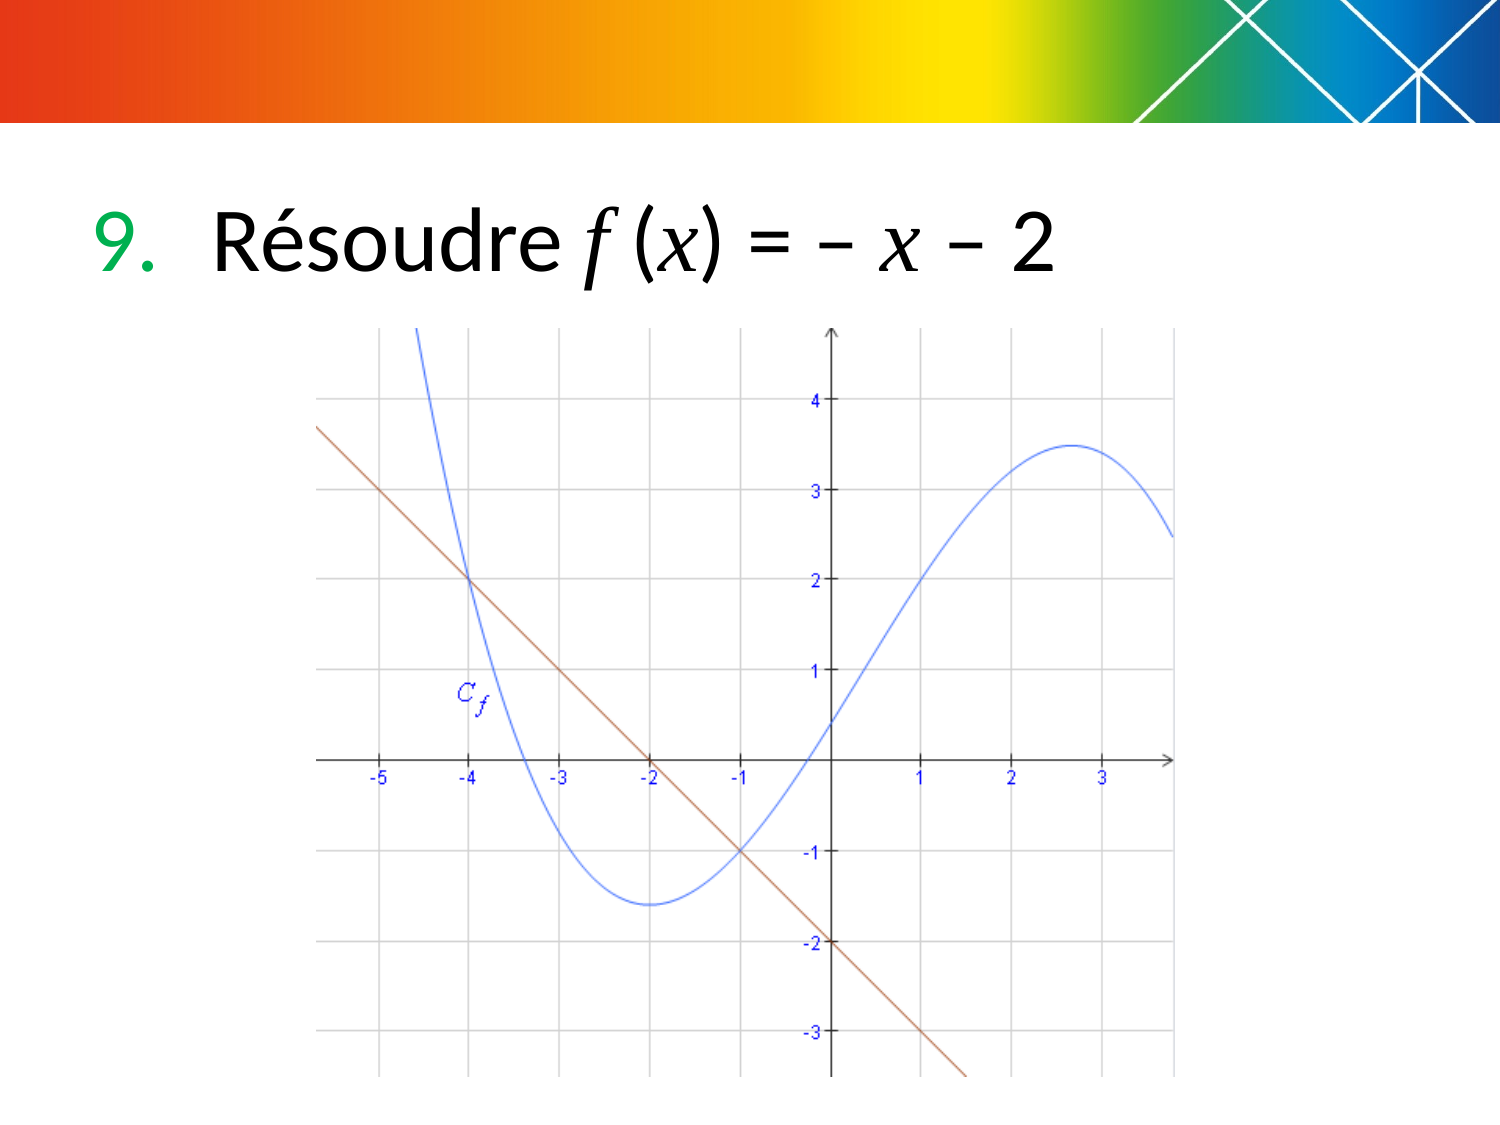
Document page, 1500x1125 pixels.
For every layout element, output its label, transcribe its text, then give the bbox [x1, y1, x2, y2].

picture [316, 328, 1175, 1077]
picture [0, 0, 1359, 123]
title Résoudre f (x) = – x – 2 [75, 163, 1426, 305]
picture [1340, 0, 1500, 123]
